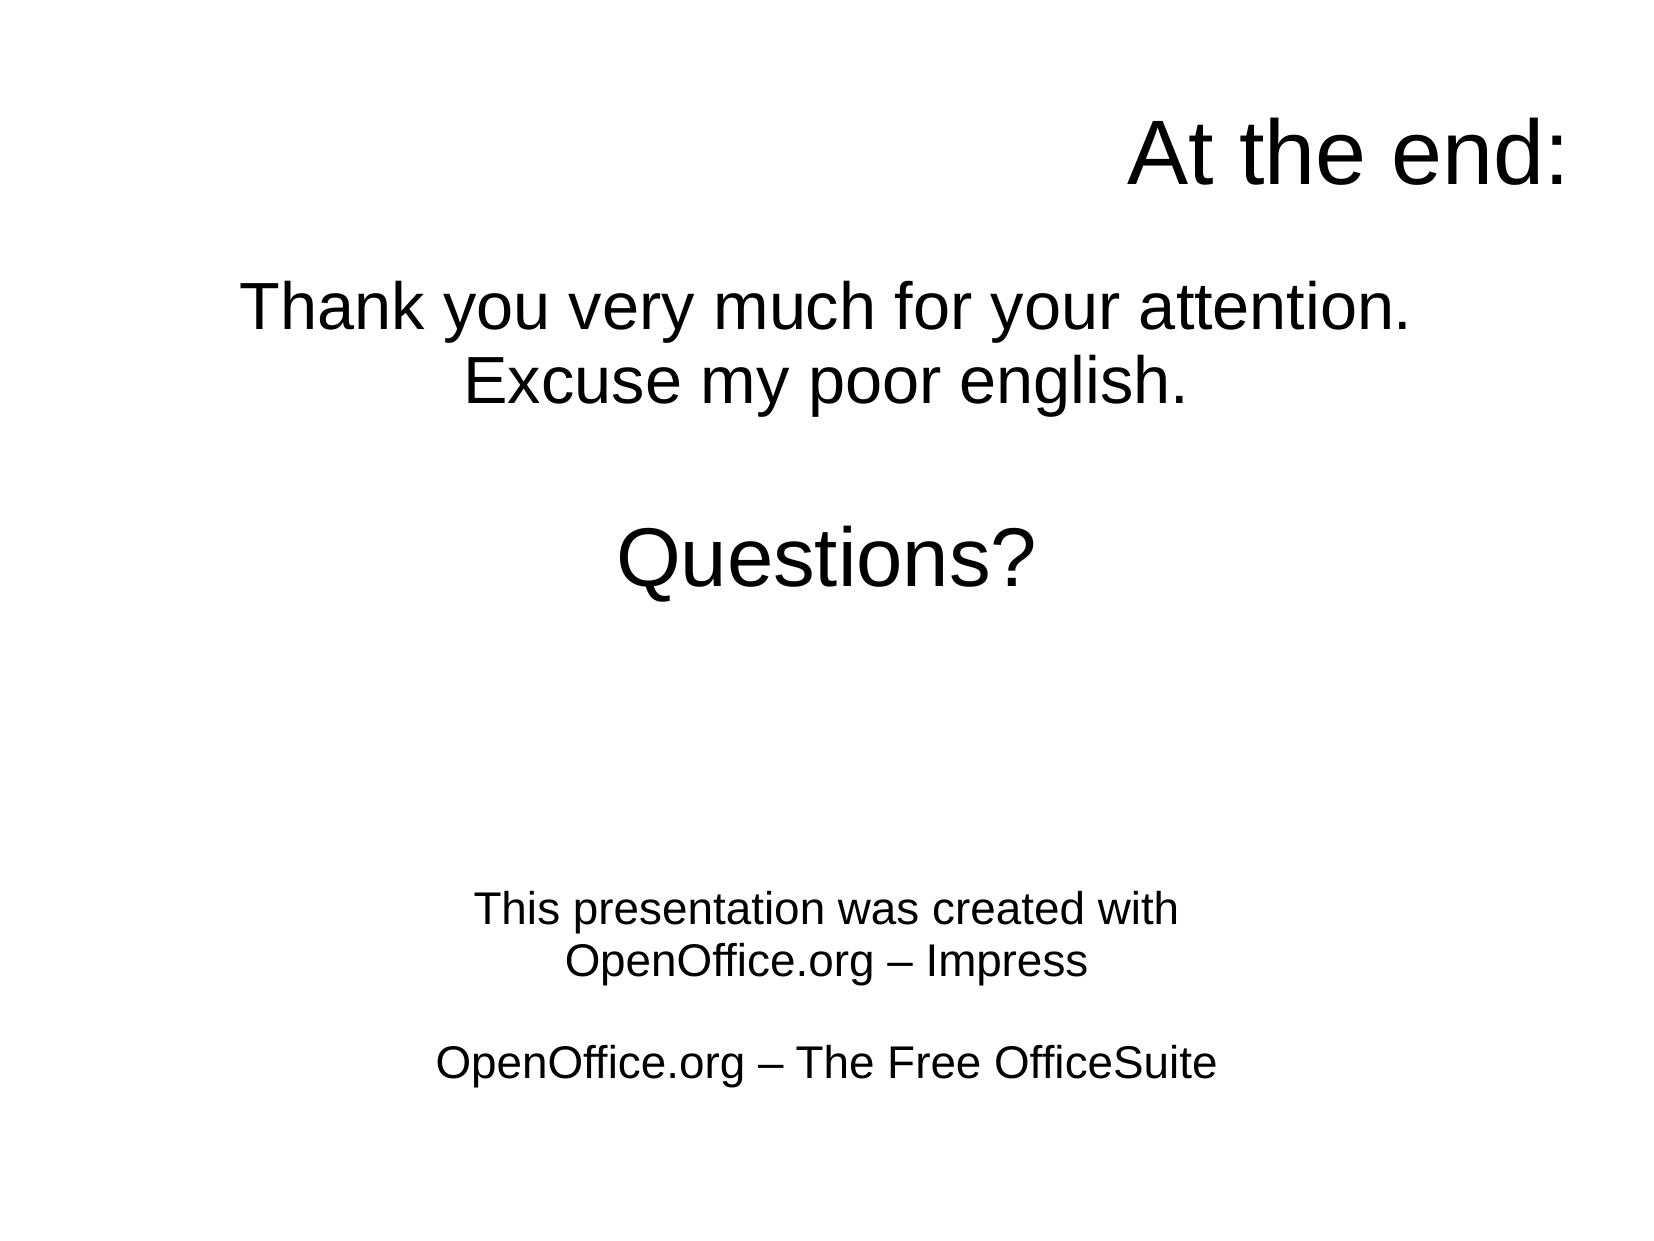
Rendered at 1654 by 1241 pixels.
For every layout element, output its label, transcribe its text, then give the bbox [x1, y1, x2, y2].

title At the end: [82, 56, 1571, 250]
subtitle Thank you very much for your attention. Excuse my poor english. Questions? This presentation was created with OpenOffice.org – Impress OpenOffice.org – The Free OfficeSuite [82, 268, 1571, 1131]
